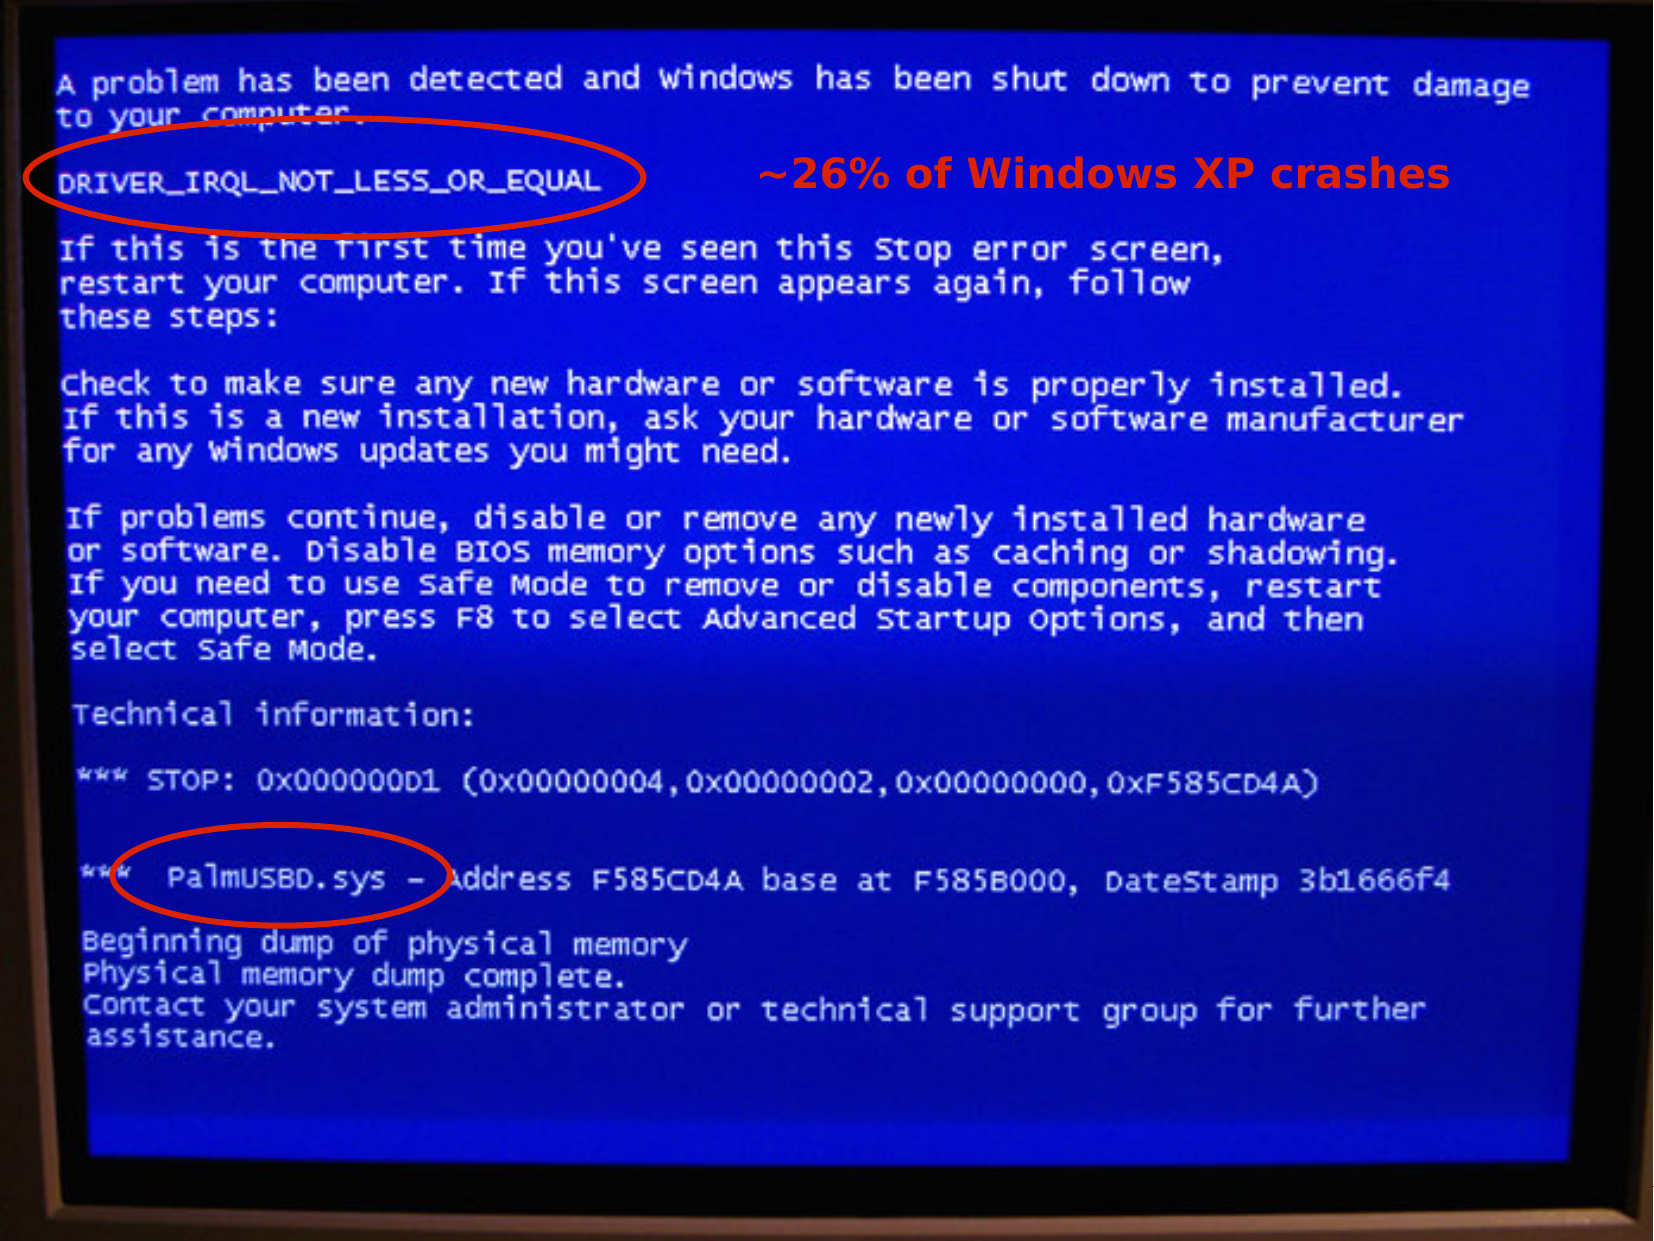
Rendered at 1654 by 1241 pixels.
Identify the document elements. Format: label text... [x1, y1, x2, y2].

picture [0, 0, 1653, 1241]
text_box ~26% of Windows XP crashes [740, 141, 1466, 206]
